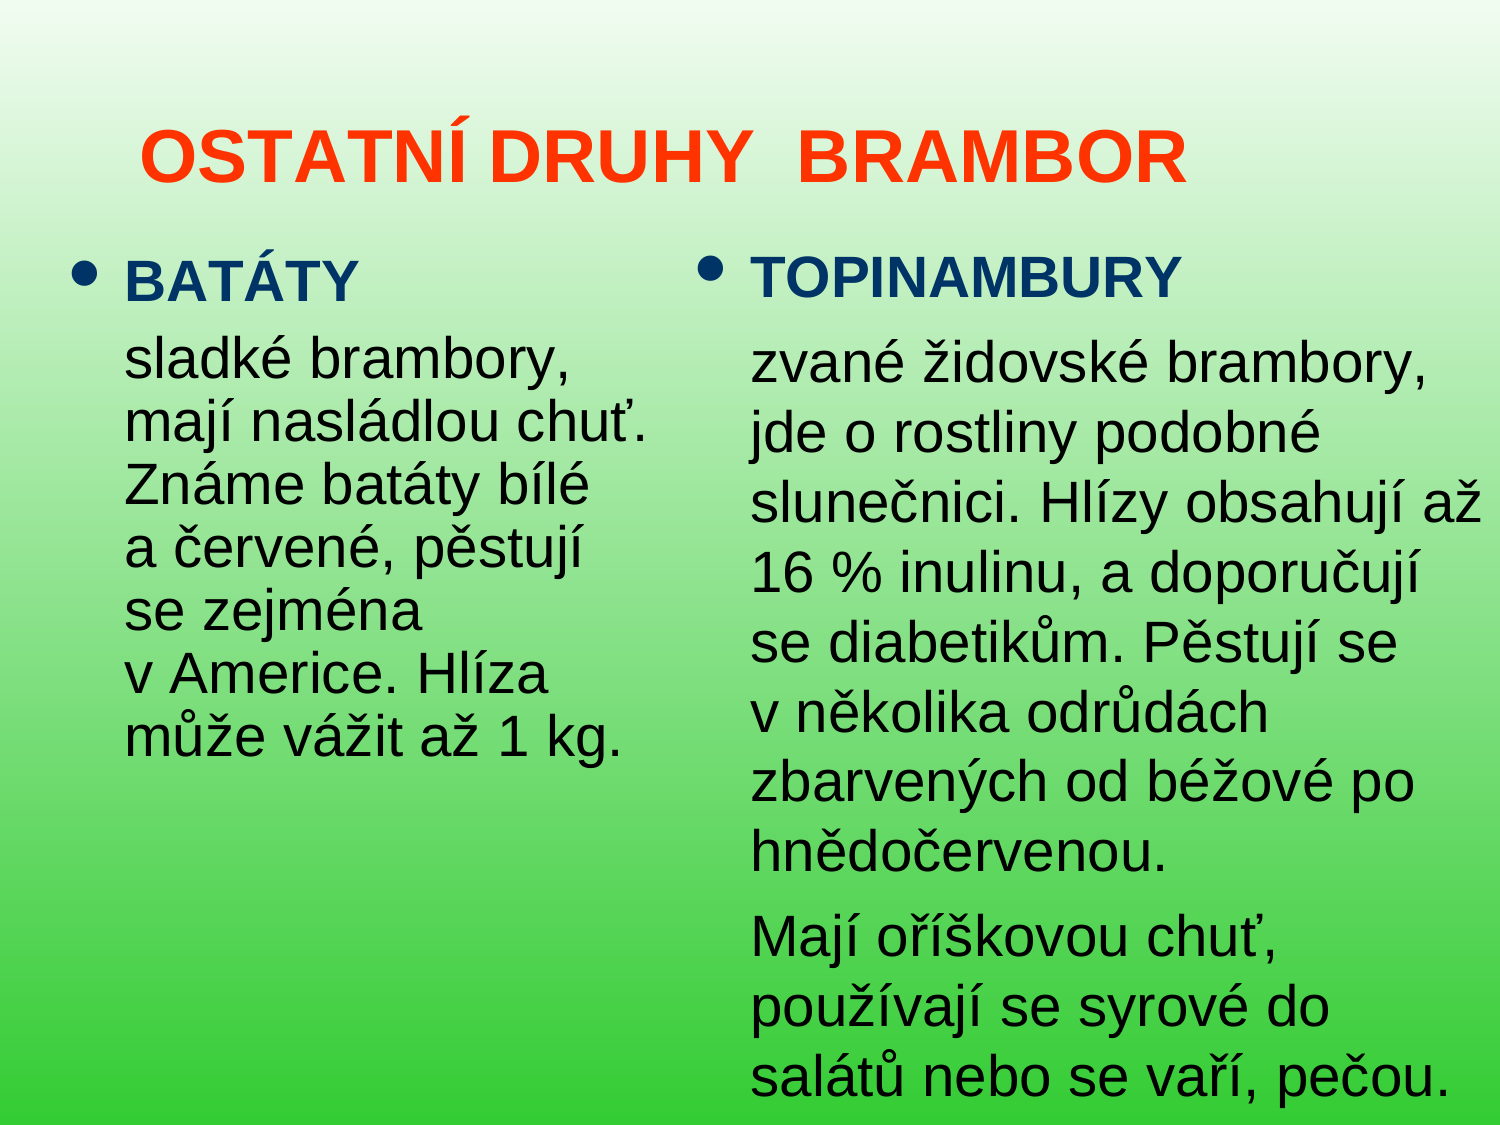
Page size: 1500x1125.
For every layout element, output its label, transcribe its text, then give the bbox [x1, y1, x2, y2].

list TOPINAMBURY zvané židovské brambory, jde o rostliny podobné slunečnici. Hlízy obsahují až 16 % inulinu, a doporučují se diabetikům. Pěstují se v několika odrůdách zbarvených od béžové po hnědočervenou. Mají oříškovou chuť, používají se syrové do salátů nebo se vaří, pečou. [679, 231, 1500, 1125]
list BATÁTY sladké brambory, mají nasládlou chuť. Známe batáty bílé a červené, pěstují se zejména v Americe. Hlíza může vážit až 1 kg. [53, 243, 672, 1087]
title OSTATNÍ DRUHY BRAMBOR [124, 42, 1401, 207]
